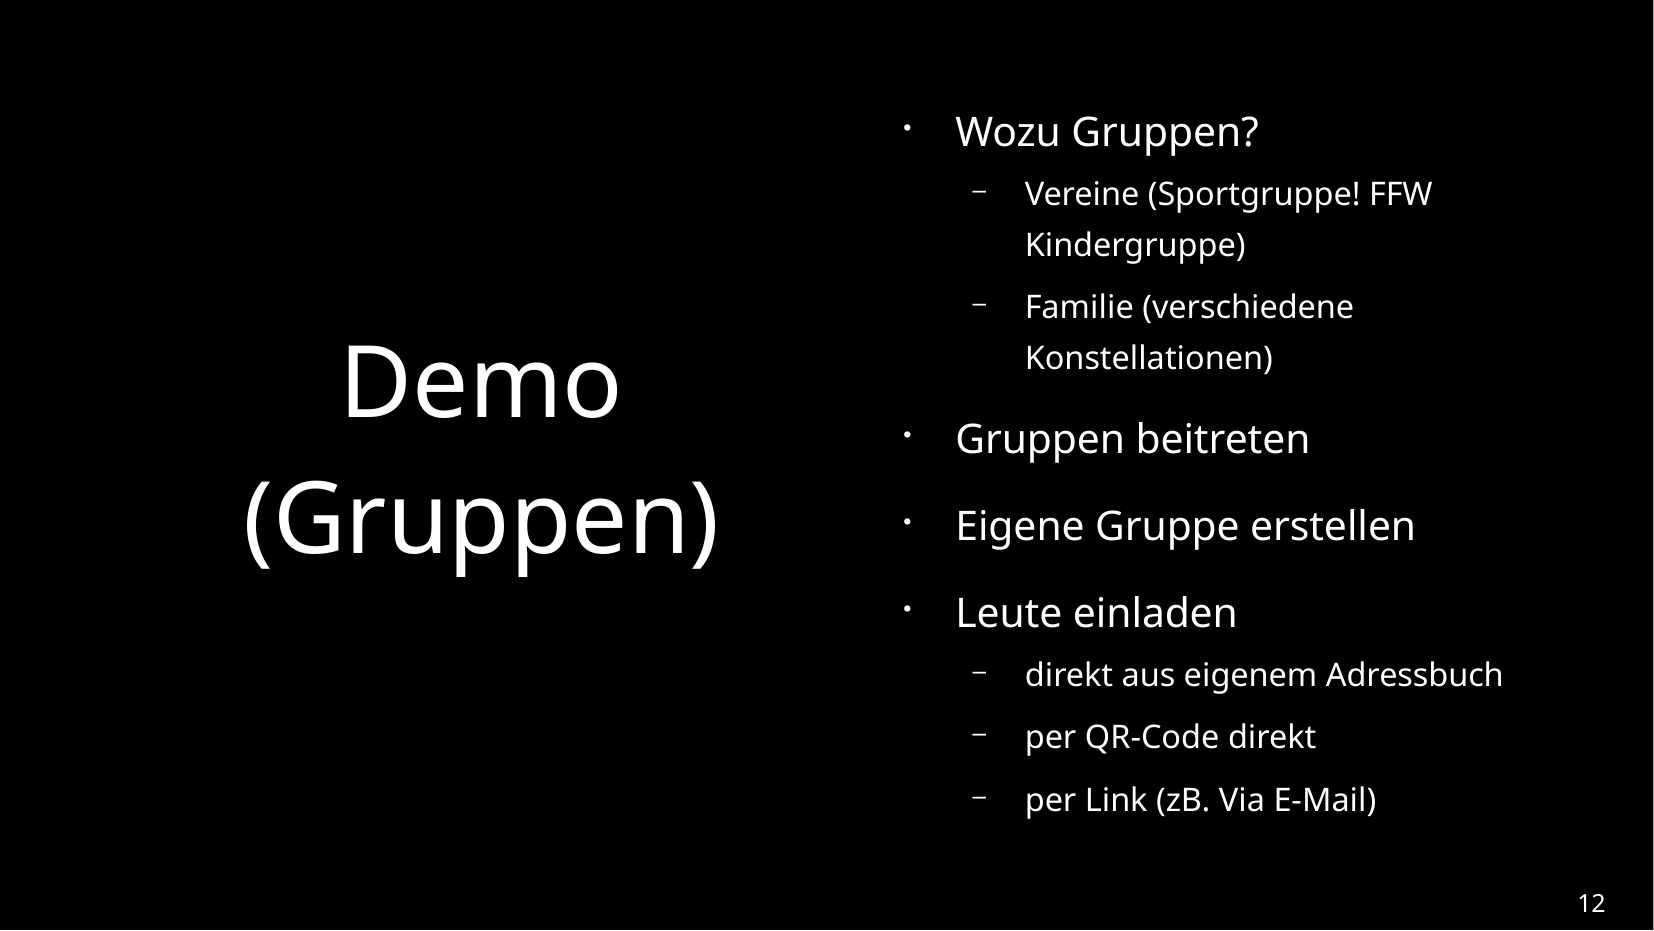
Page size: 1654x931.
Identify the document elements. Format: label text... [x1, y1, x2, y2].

subtitle Demo (Gruppen) [47, 37, 916, 857]
list Wozu Gruppen? Vereine (Sportgruppe! FFW Kindergruppe) Familie (verschiedene Konstellationen) Gruppen beitreten Eigene Gruppe erstellen Leute einladen direkt aus eigenem Adressbuch per QR-Code direkt per Link (zB. Via E-Mail) [885, 88, 1607, 827]
